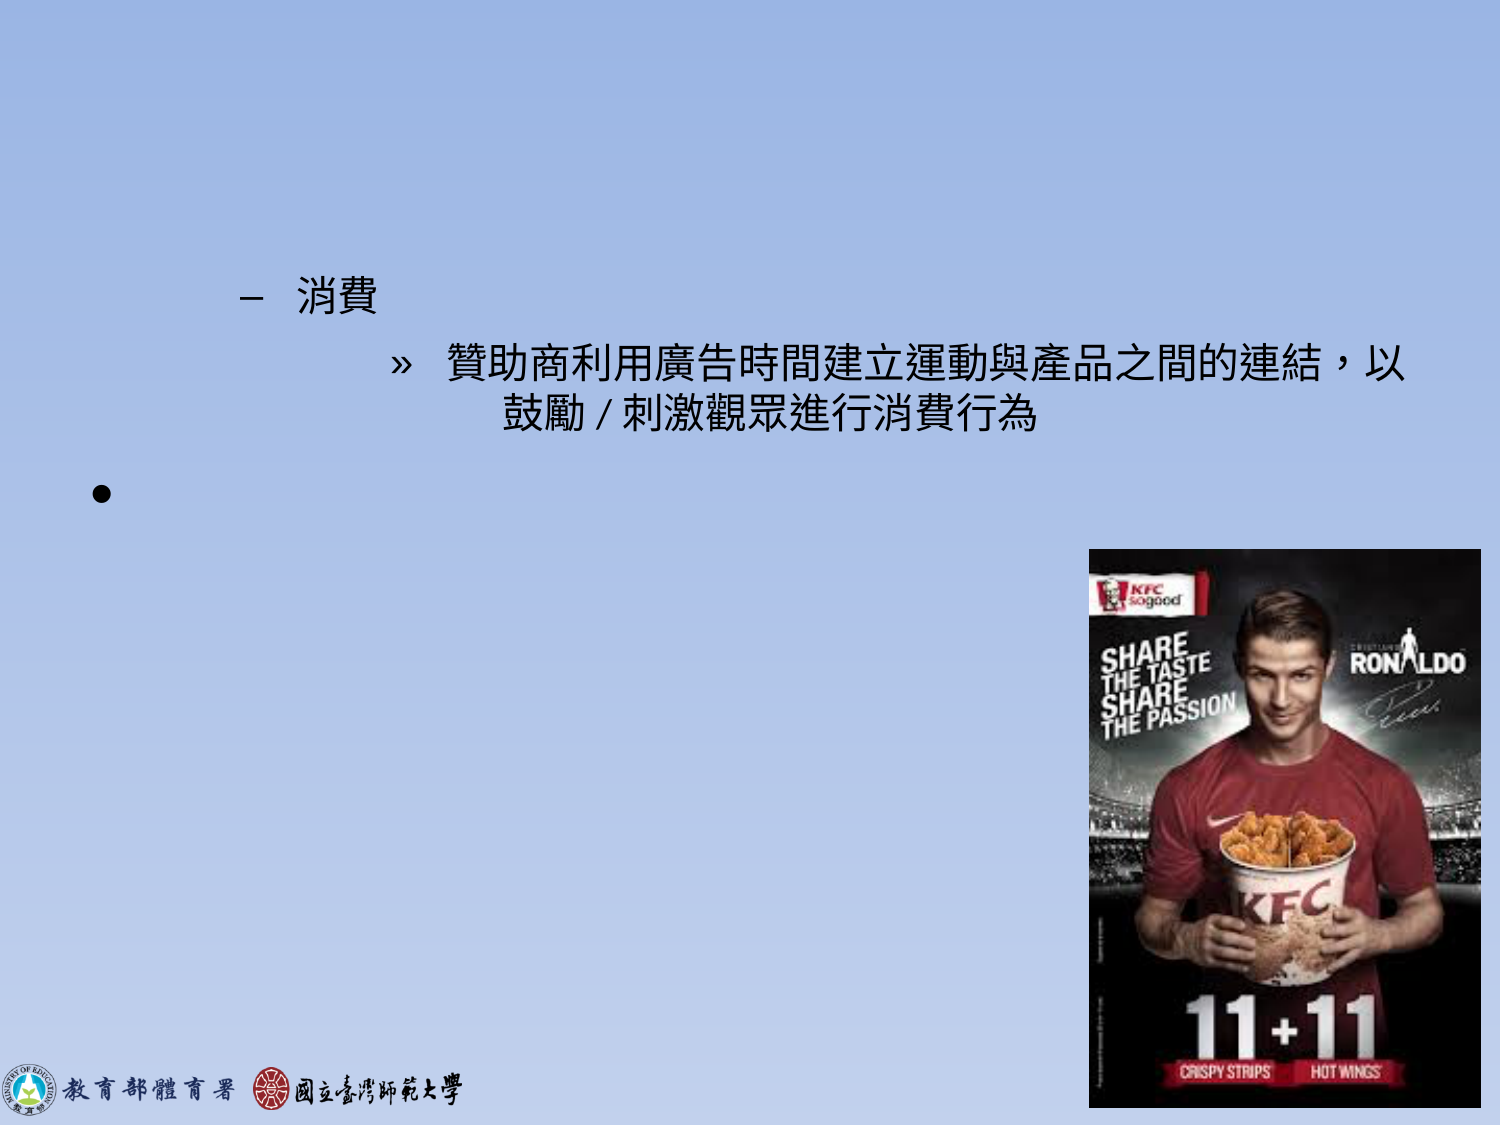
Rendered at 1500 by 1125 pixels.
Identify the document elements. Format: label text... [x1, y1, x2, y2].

picture [181, 549, 1481, 1109]
list 消費 贊助商利用廣告時間建立運動與產品之間的連結，以鼓勵/刺激觀眾進行消費行為 [75, 262, 1426, 1005]
